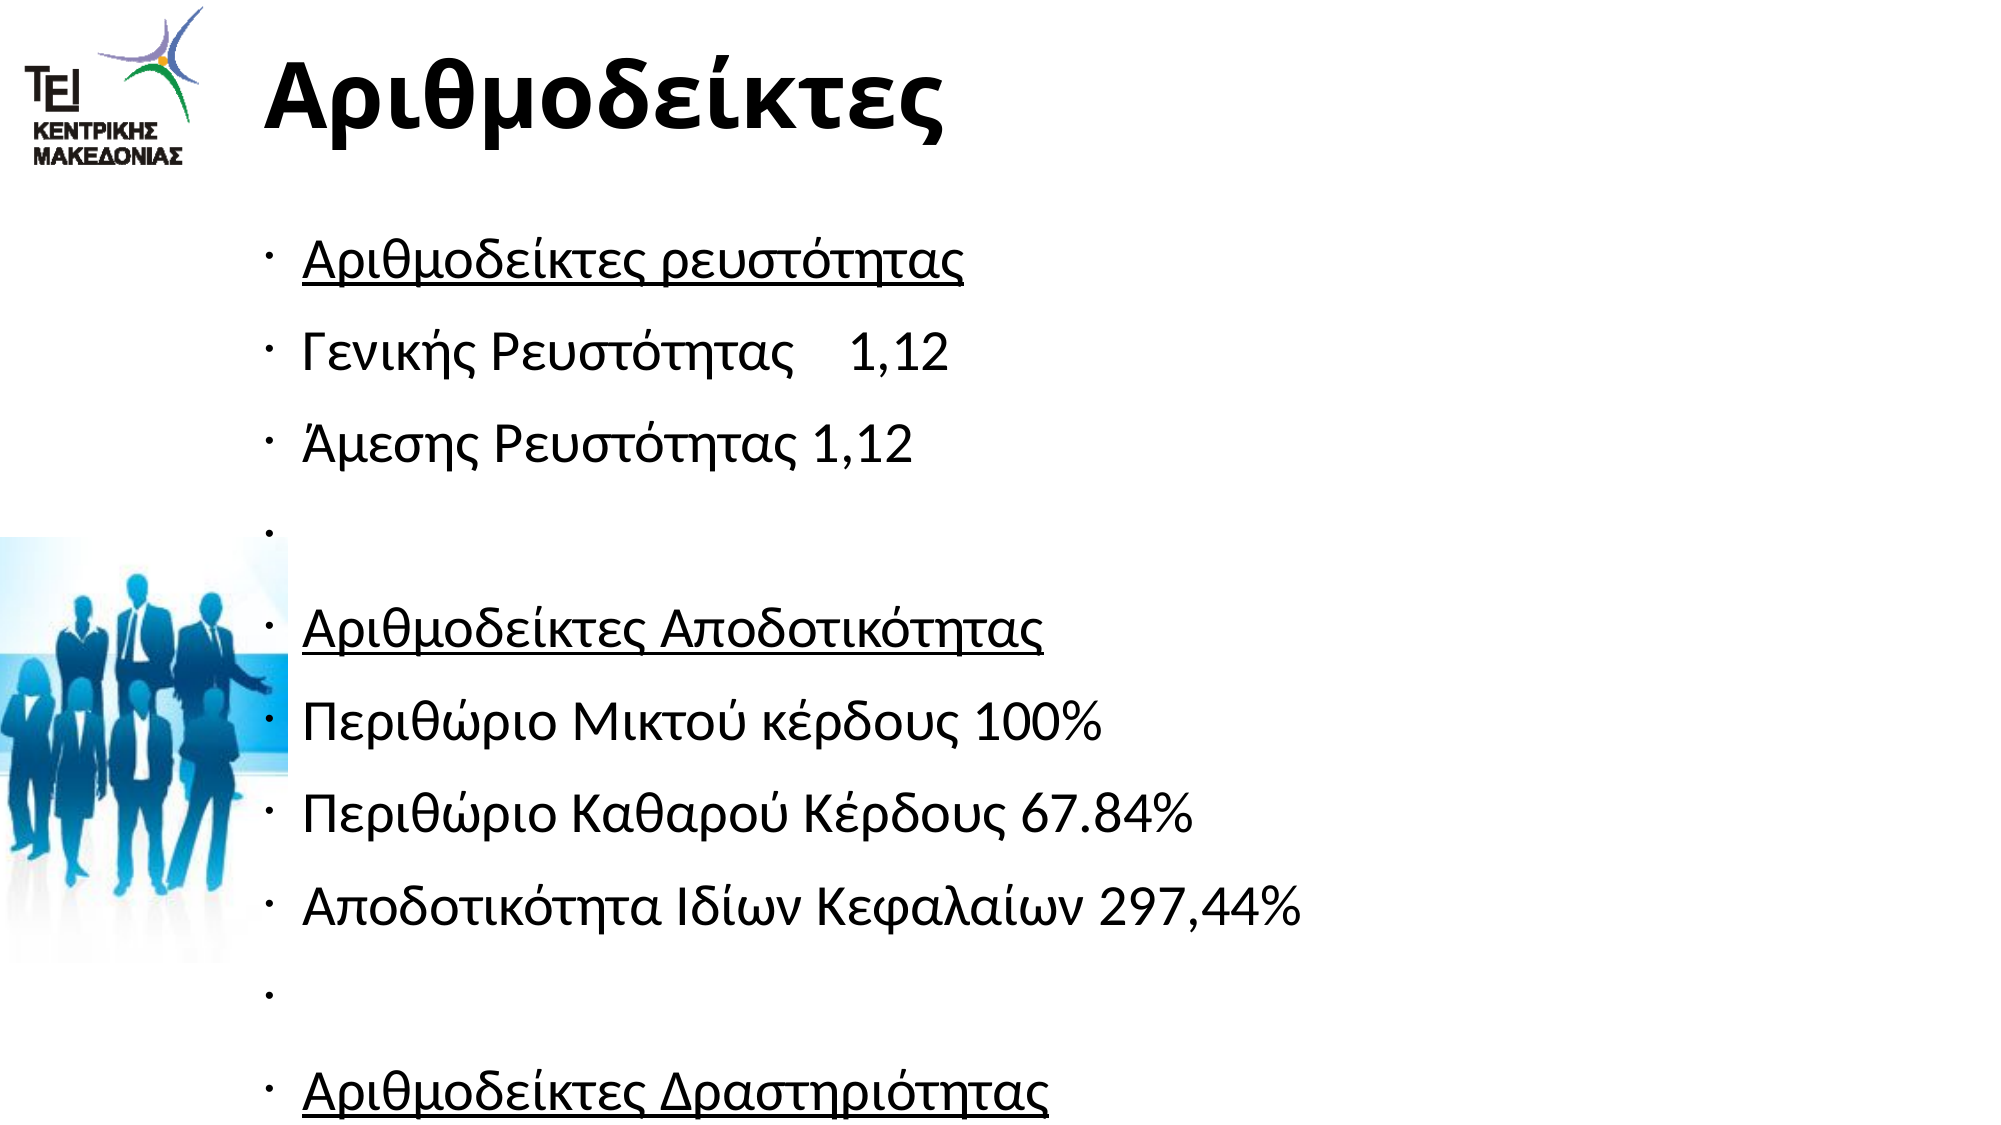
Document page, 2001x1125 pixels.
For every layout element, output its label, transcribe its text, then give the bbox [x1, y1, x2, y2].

picture [0, 0, 135, 169]
picture [0, 537, 249, 963]
title Αριθμοδείκτες [249, 41, 1863, 192]
list Αριθμοδείκτες ρευστότητας Γενικής Ρευστότητας 1,12 Άμεσης Ρευστότητας 1,12 Αριθμοδείκτες Αποδοτικότητας Περιθώριο Μικτού κέρδους 100% Περιθώριο Καθαρού Κέρδους 67.84% Αποδοτικότητα Ιδίων Κεφαλαίων 297,44% Αριθμοδείκτες Δραστηριότητας Δανειακής Επιβάρυνσης 63,21% [249, 220, 1863, 994]
